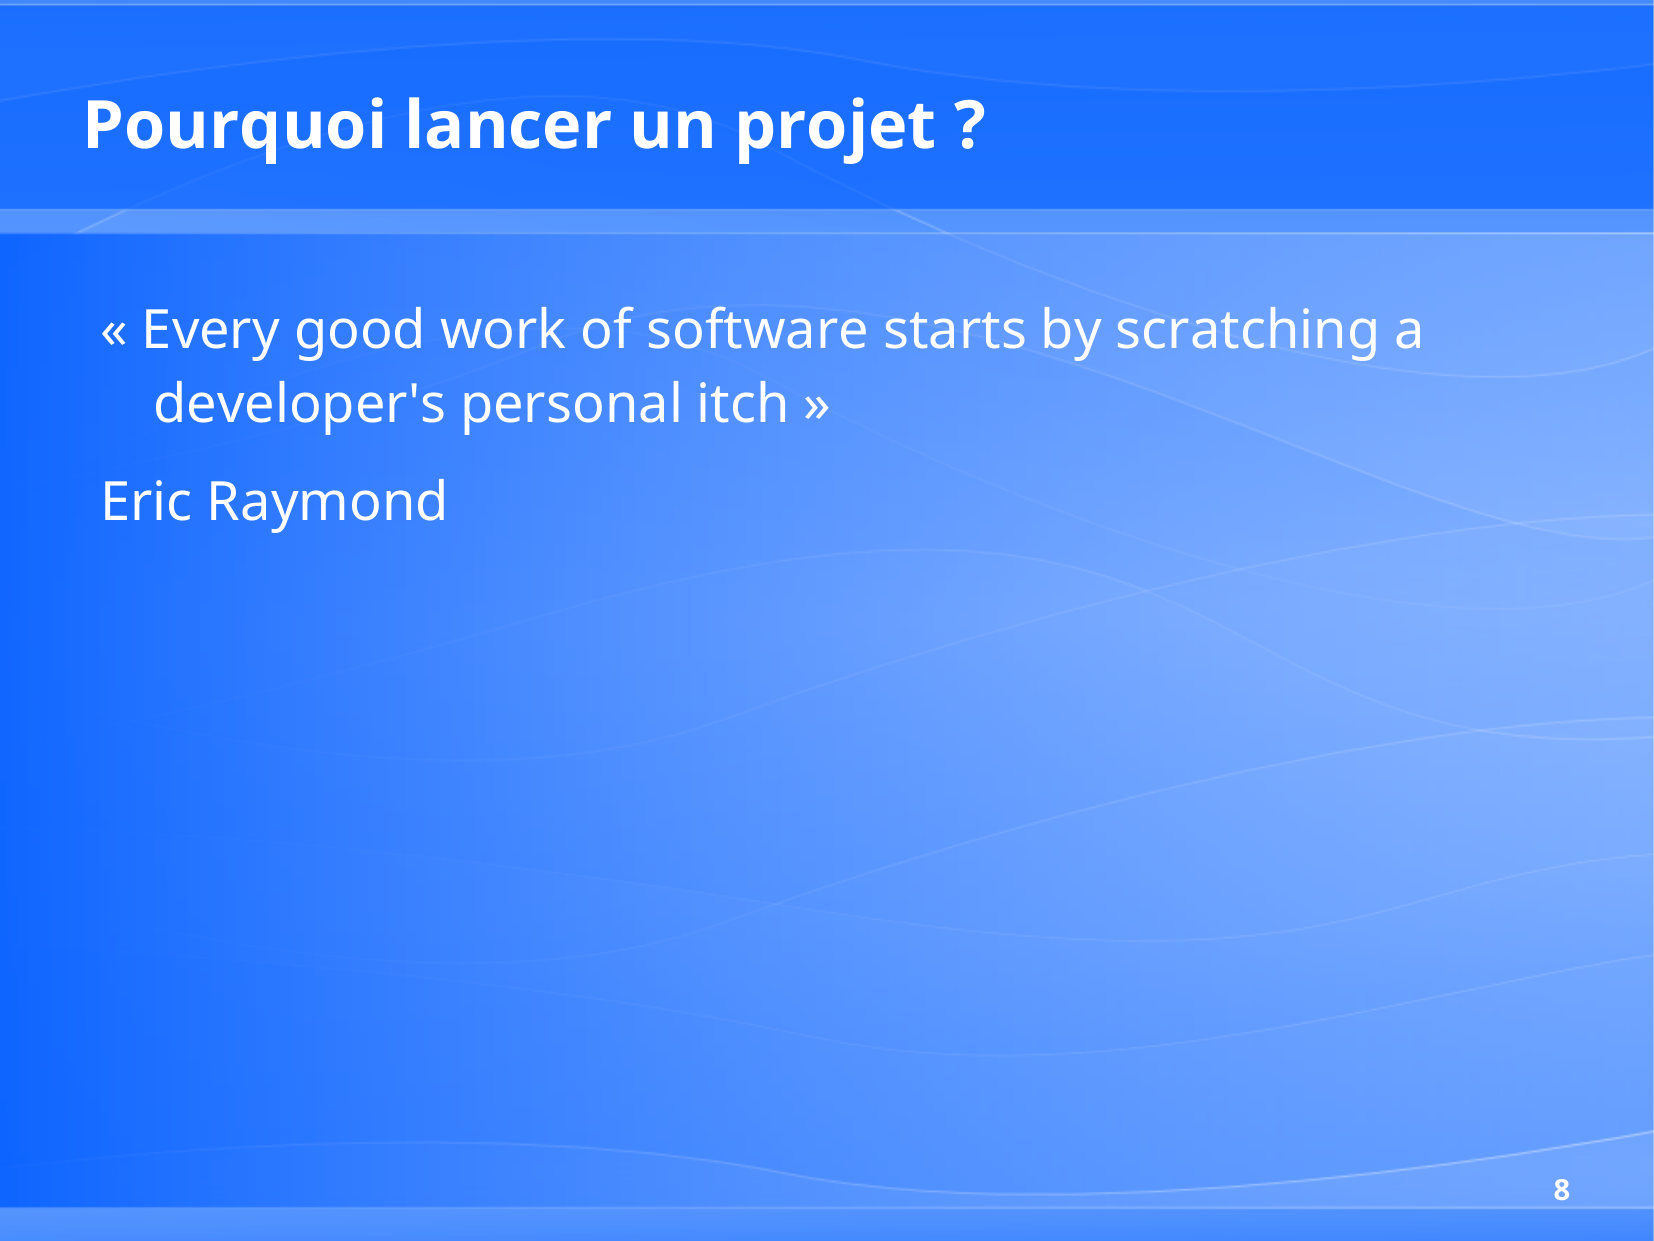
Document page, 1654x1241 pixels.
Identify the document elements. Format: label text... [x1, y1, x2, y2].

title Pourquoi lancer un projet ? [23, 15, 1625, 229]
list « Every good work of software starts by scratching a developer's personal itch » Eric Raymond [82, 290, 1571, 1108]
picture [0, 0, 1654, 1241]
